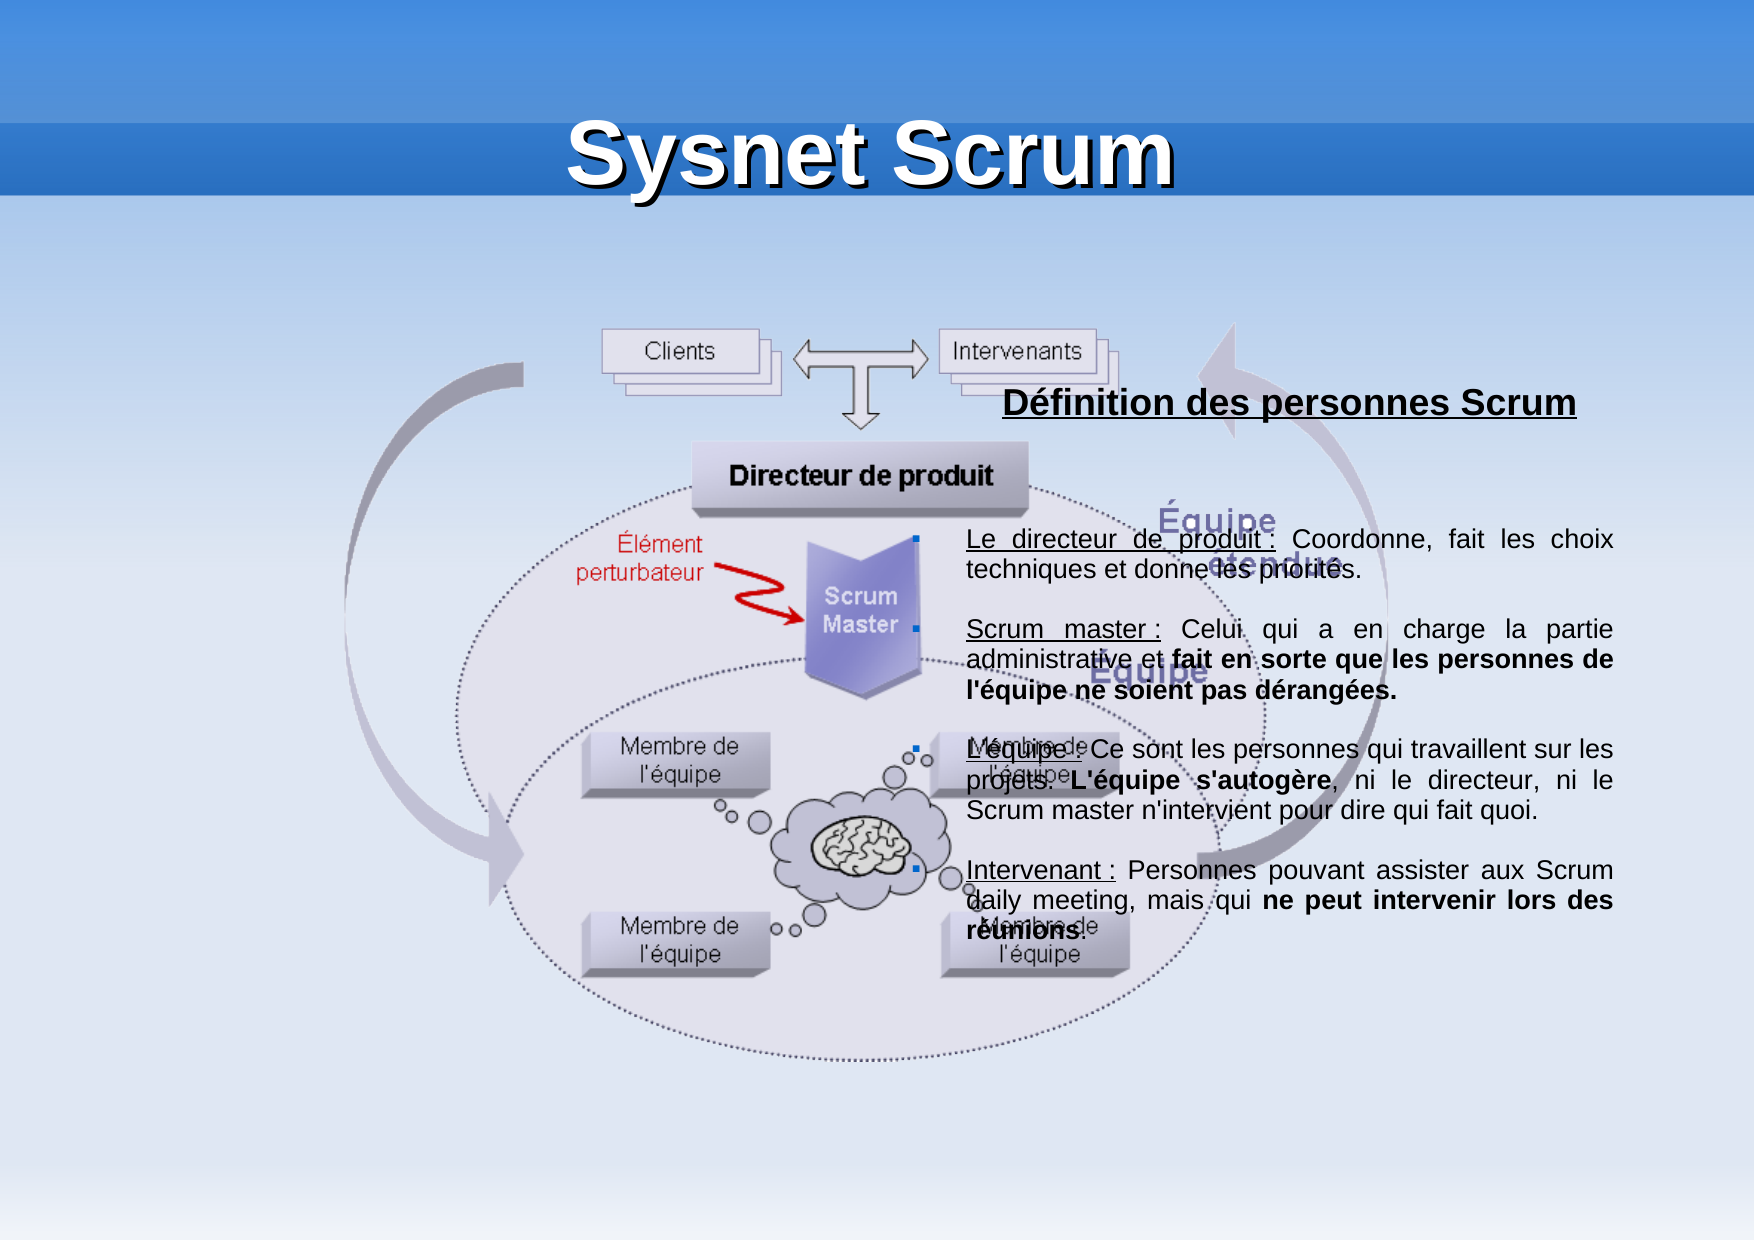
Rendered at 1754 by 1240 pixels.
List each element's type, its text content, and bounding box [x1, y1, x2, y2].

list Définition des personnes Scrum Le directeur de produit : Coordonne, fait les choix techniques et donne les priorités. Scrum master : Celui qui a en charge la partie administrative et fait en sorte que les personnes de l'équipe ne soient pas dérangées. L'équipe : Ce sont les personnes qui travaillent sur les projets. L'équipe s'autogère, ni le directeur, ni le Scrum master n'intervient pour dire qui fait quoi. Intervenant : Personnes pouvant assister aux Scrum daily meeting, mais qui ne peut intervenir lors des réunions. [895, 321, 1614, 1185]
title Sysnet Scrum [135, 59, 1608, 247]
picture [0, 0, 1754, 1240]
